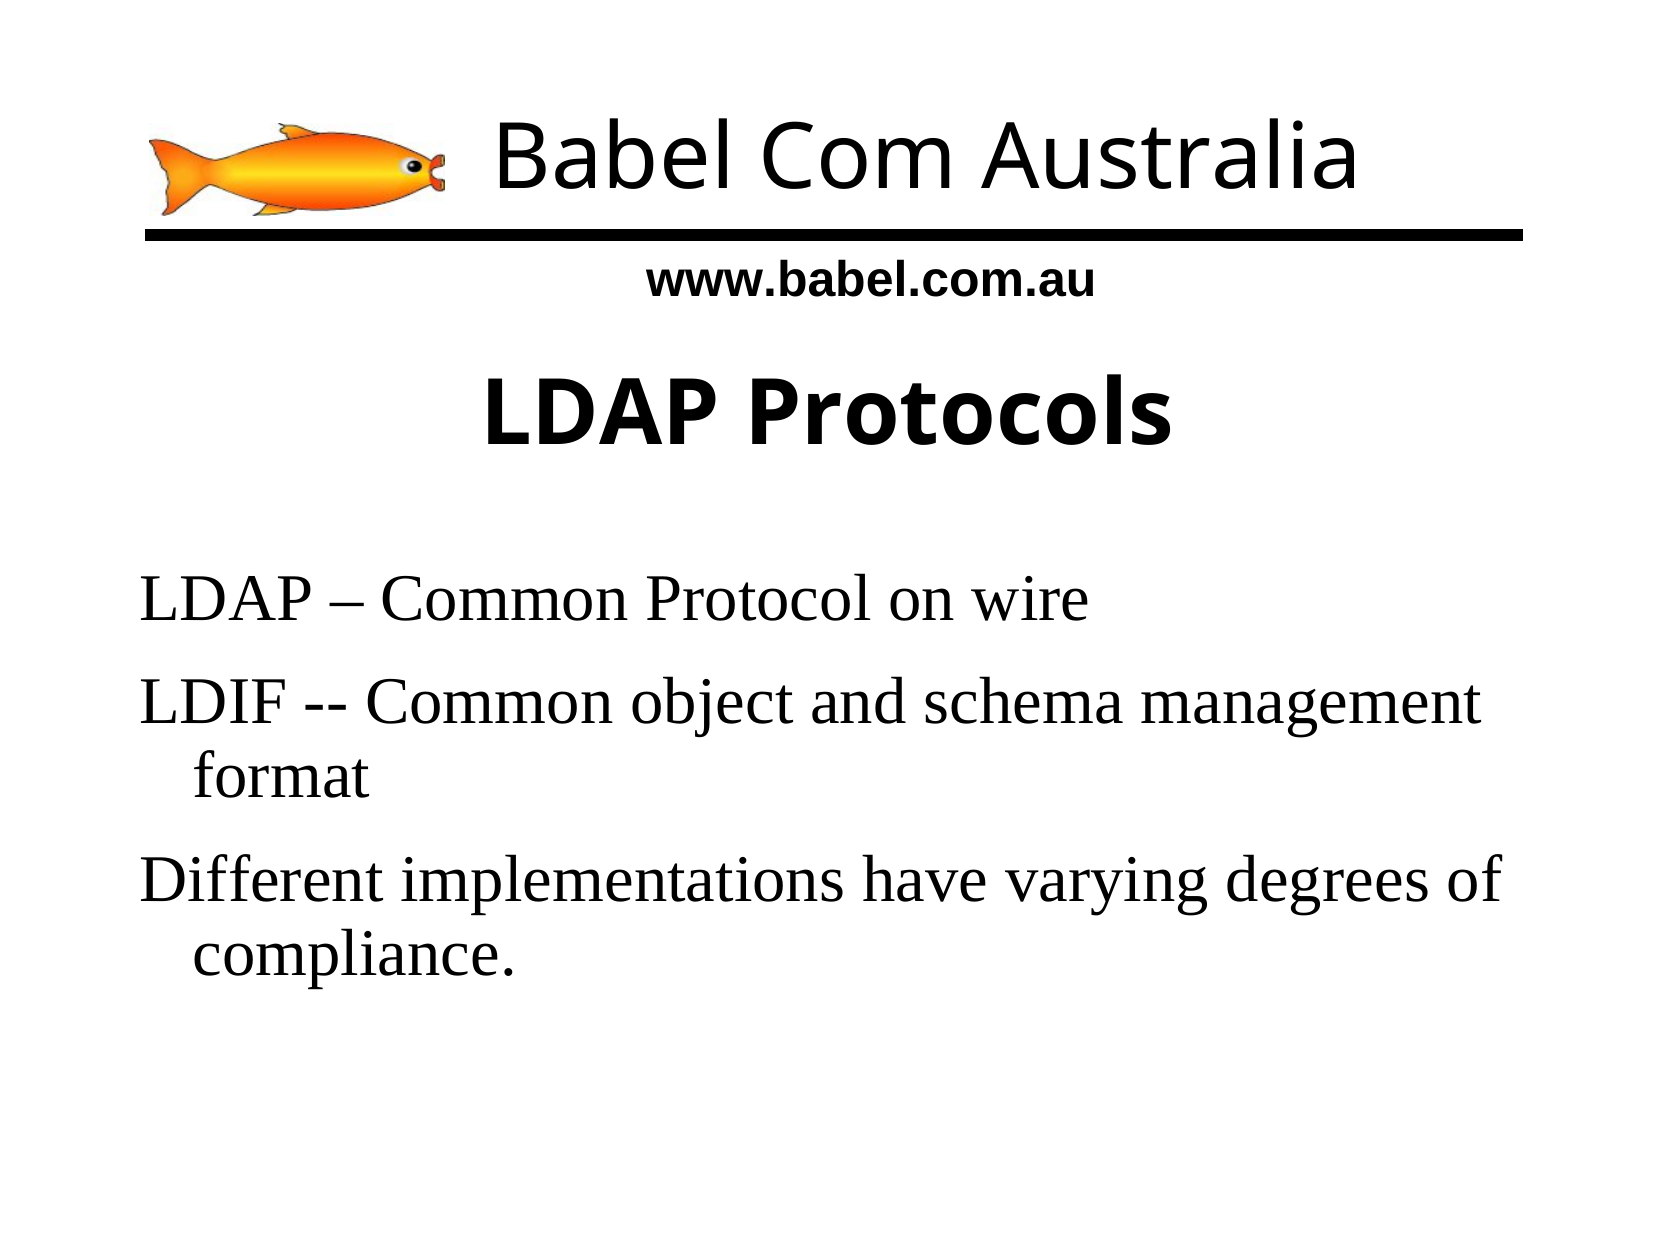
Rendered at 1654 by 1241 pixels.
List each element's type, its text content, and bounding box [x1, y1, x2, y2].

list LDAP – Common Protocol on wire LDIF -- Common object and schema management format Different implementations have varying degrees of compliance. [121, 560, 1534, 1127]
title LDAP Protocols [126, 322, 1528, 497]
picture [149, 123, 445, 216]
